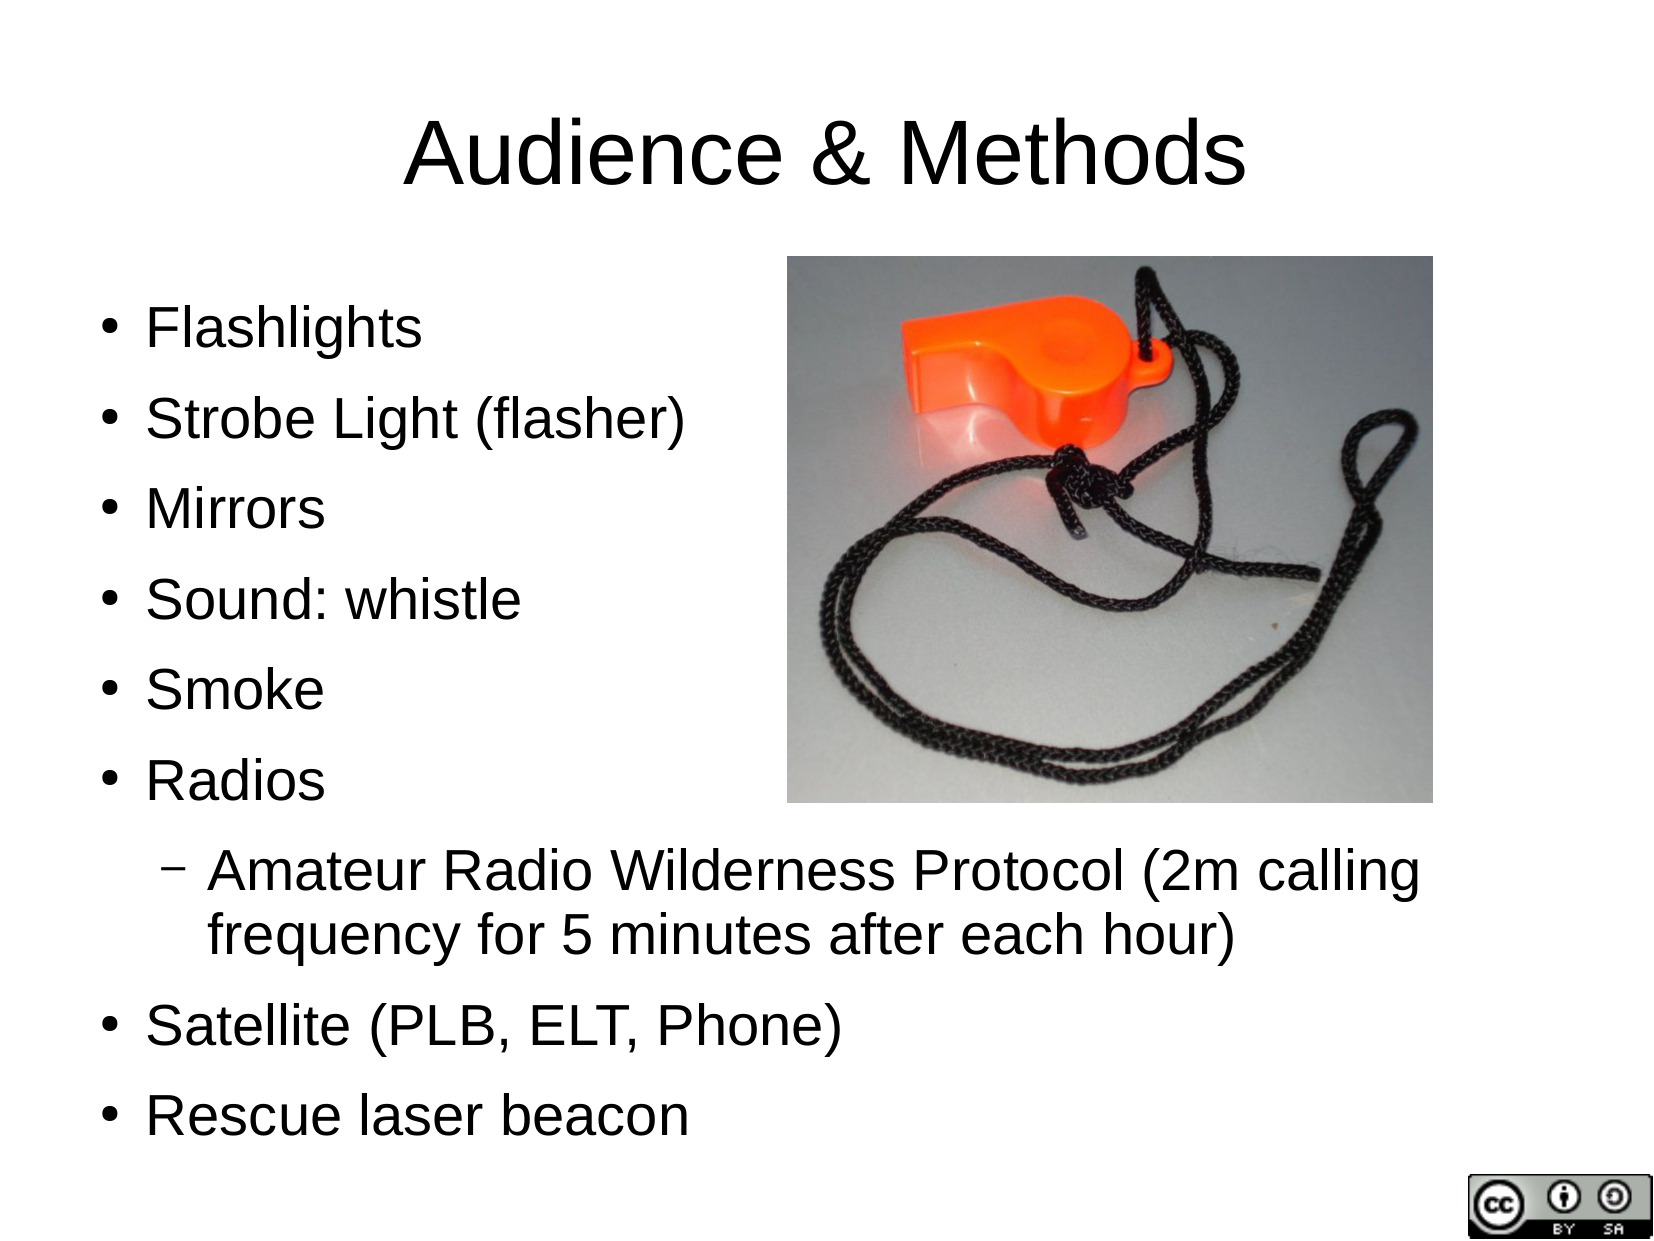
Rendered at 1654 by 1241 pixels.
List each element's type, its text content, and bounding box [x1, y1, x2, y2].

title Audience & Methods [82, 49, 1571, 257]
picture [787, 256, 1433, 803]
picture [1468, 1174, 1653, 1239]
text_box Flashlights Strobe Light (flasher) Mirrors Sound: whistle Smoke Radios Amateur Radio Wilderness Protocol (2m calling frequency for 5 minutes after each hour) Satellite (PLB, ELT, Phone) Rescue laser beacon [84, 295, 1630, 1158]
